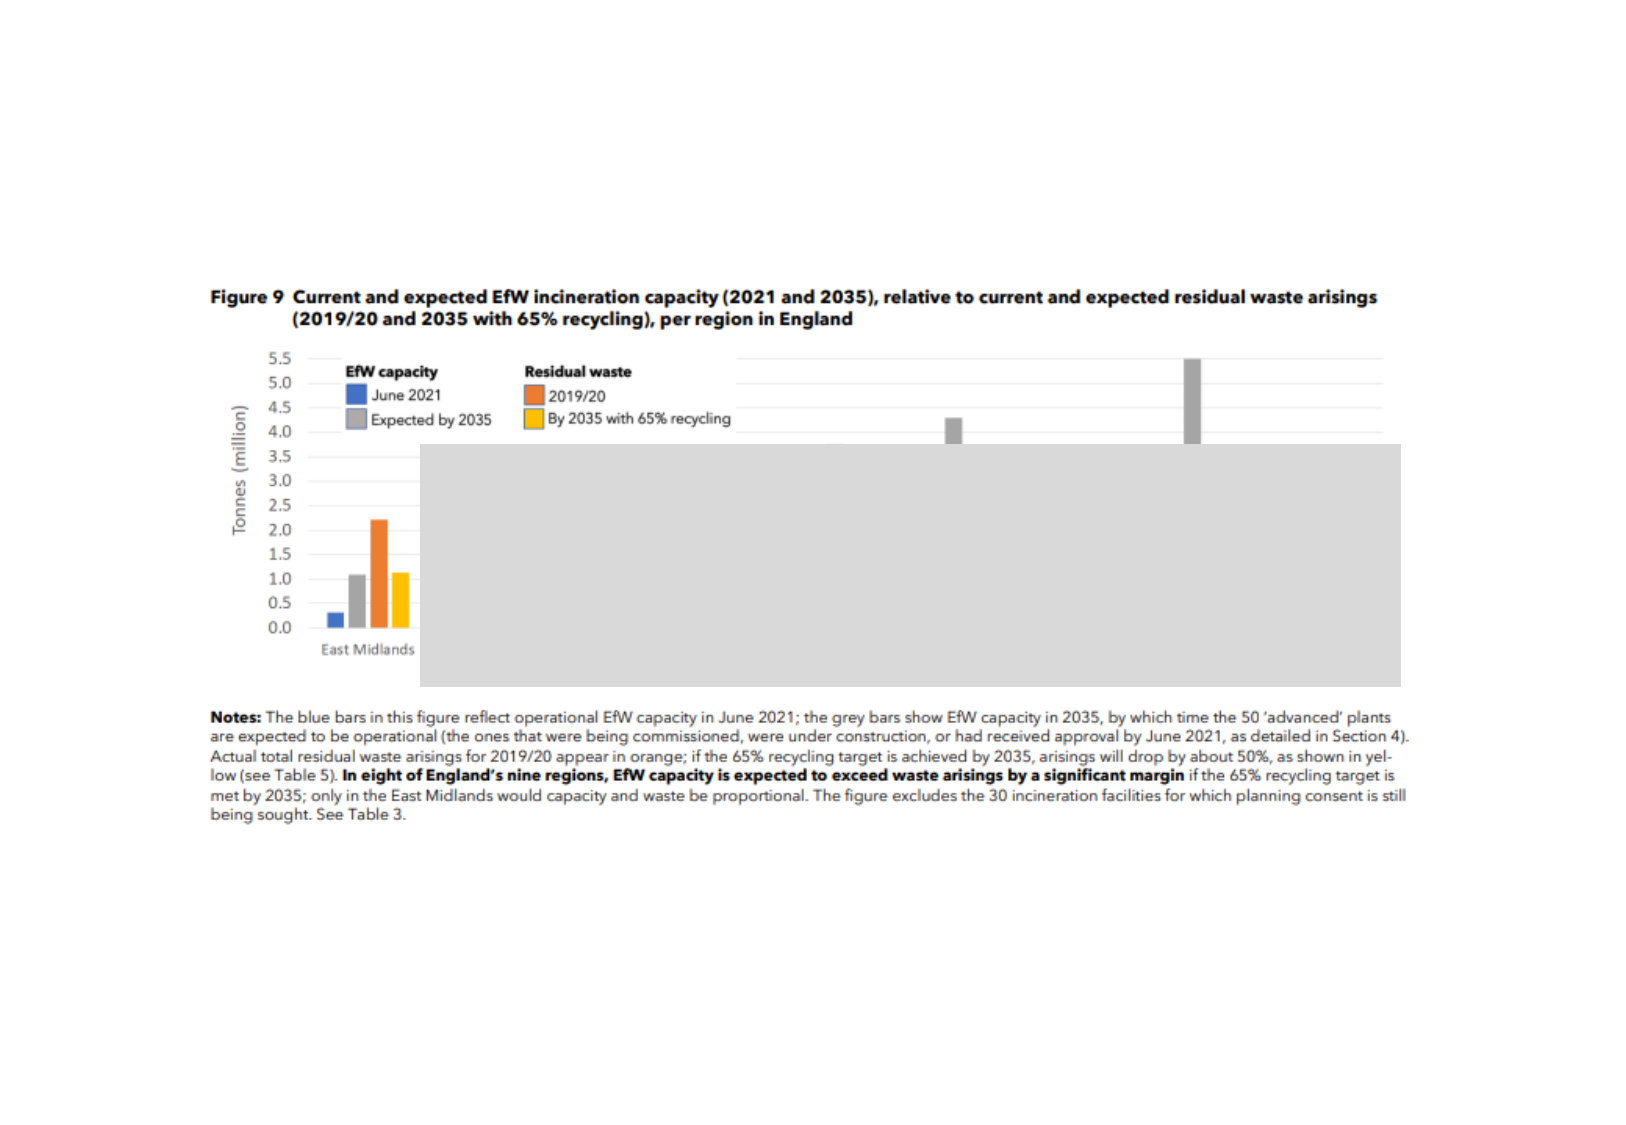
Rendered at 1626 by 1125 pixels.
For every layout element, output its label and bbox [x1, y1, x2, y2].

text_box [420, 444, 1401, 687]
picture [158, 269, 1467, 856]
